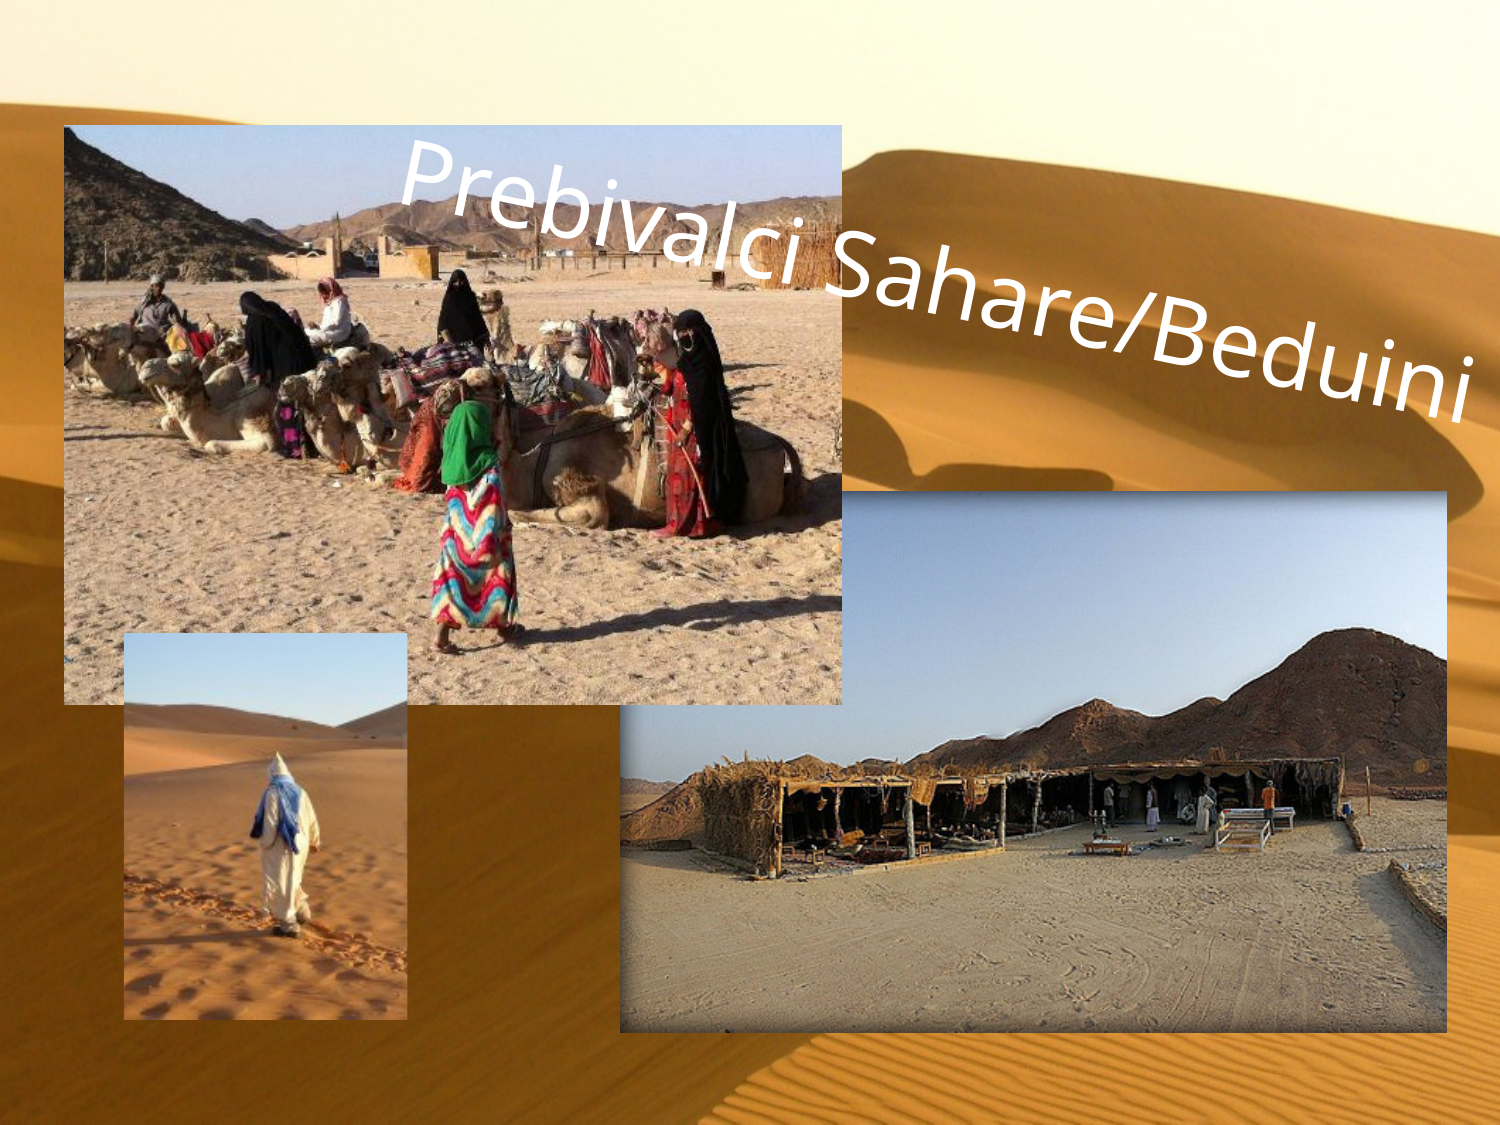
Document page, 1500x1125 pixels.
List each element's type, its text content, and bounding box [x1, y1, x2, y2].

title Prebivalci Sahare/Beduini [289, 30, 1500, 518]
picture [0, 0, 1500, 1125]
